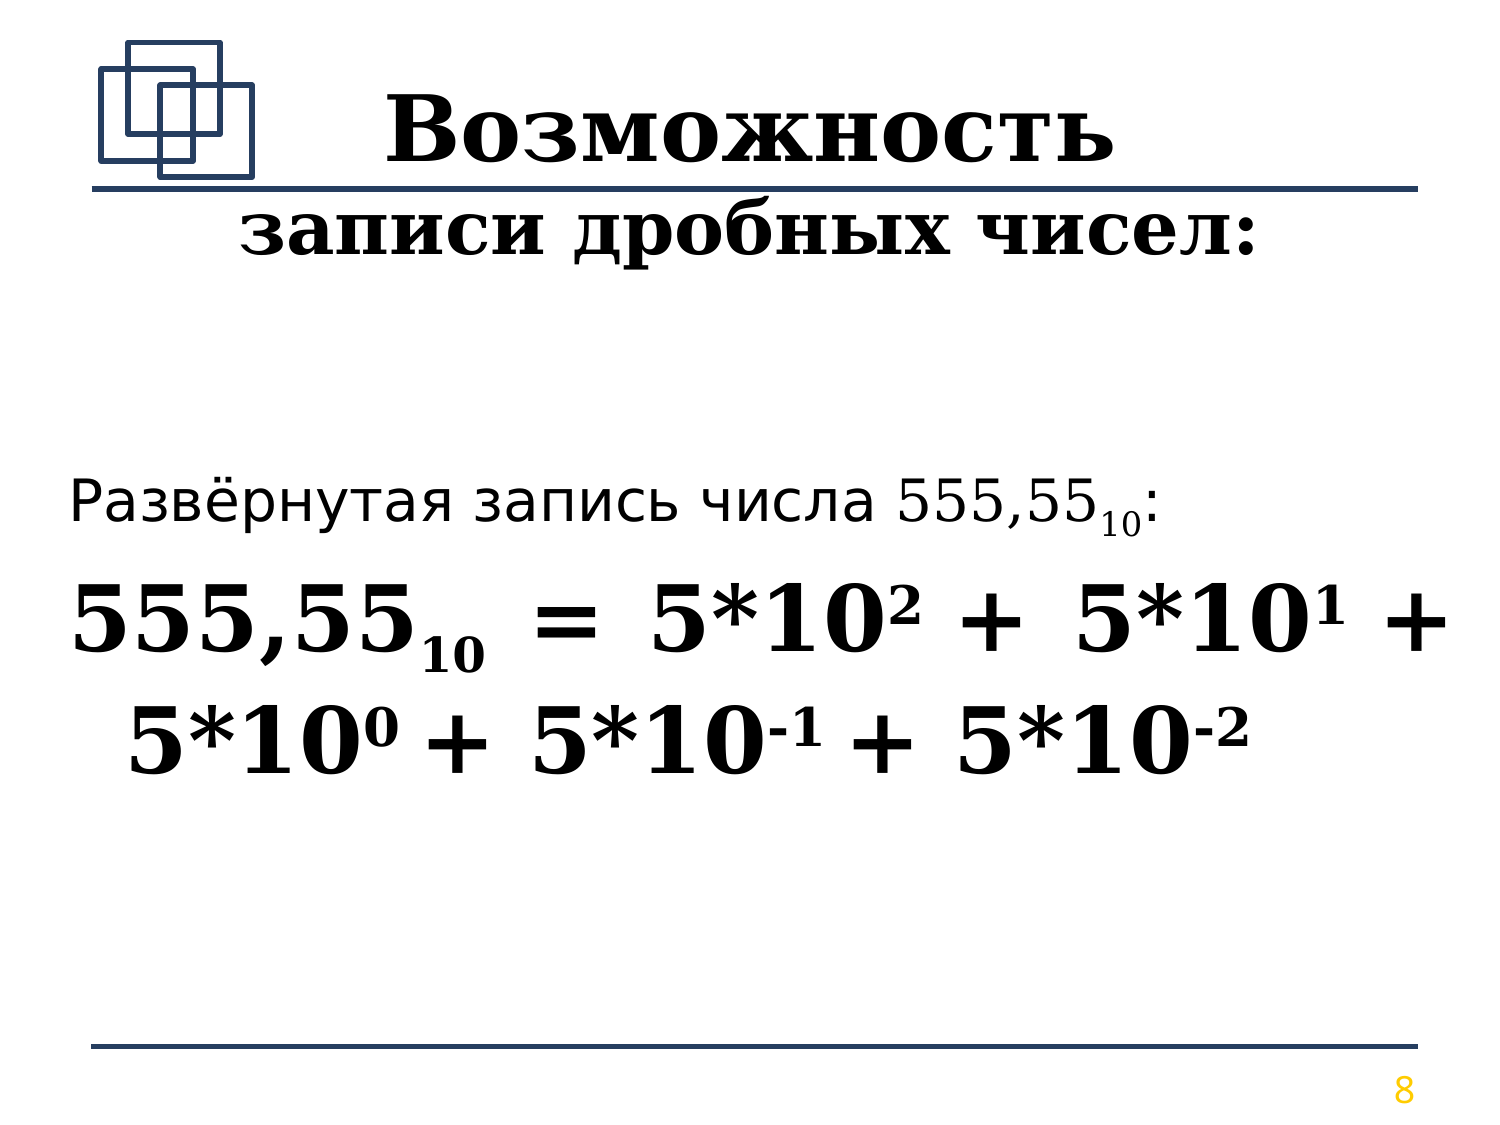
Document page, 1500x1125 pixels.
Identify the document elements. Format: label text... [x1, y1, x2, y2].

text_box Развёрнутая запись числа 555,5510: 555,5510 = 5*102 + 5*101 + 5*100 + 5*10-1 + 5*10-2 [53, 456, 1471, 1000]
title Возможность записи дробных чисел: [112, 49, 1388, 290]
